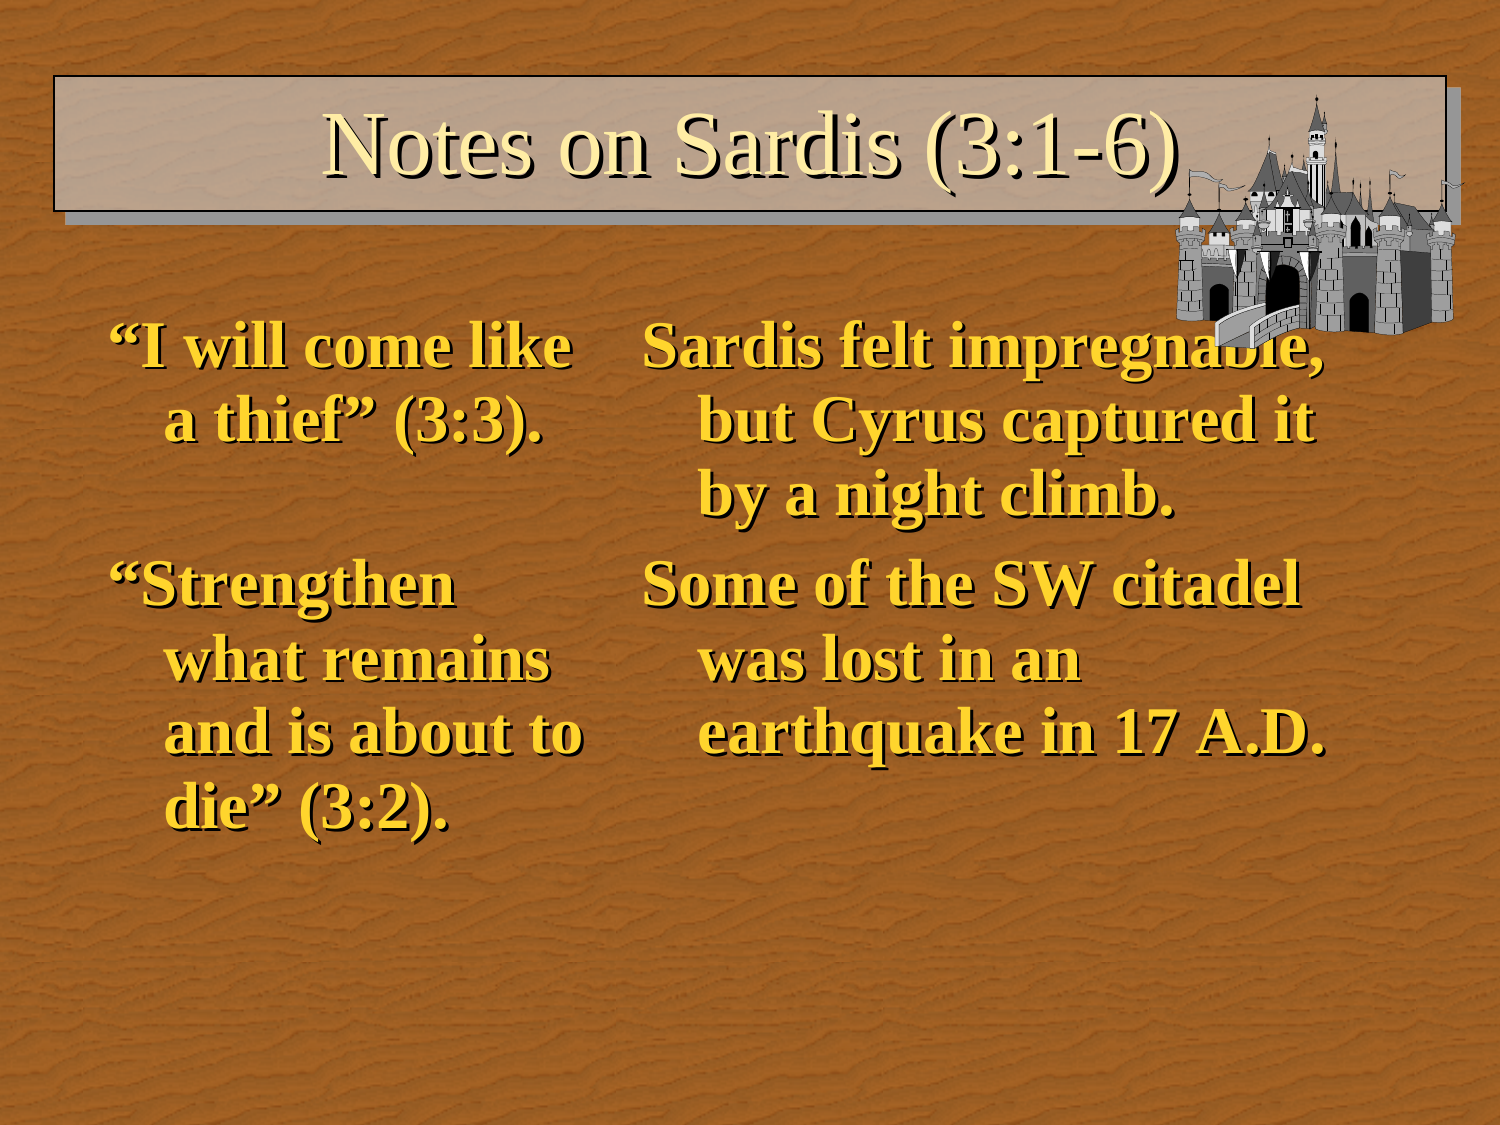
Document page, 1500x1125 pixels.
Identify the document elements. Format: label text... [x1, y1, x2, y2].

list “I will come like a thief” (3:3). “Strengthen what remains and is about to die” (3:2). [92, 299, 615, 1051]
title Notes on Sardis (3:1-6) [65, 85, 1435, 203]
picture [0, 0, 1500, 1125]
list Sardis felt impregnable, but Cyrus captured it by a night climb. Some of the SW citadel was lost in an earthquake in 17 A.D. [626, 299, 1350, 1051]
